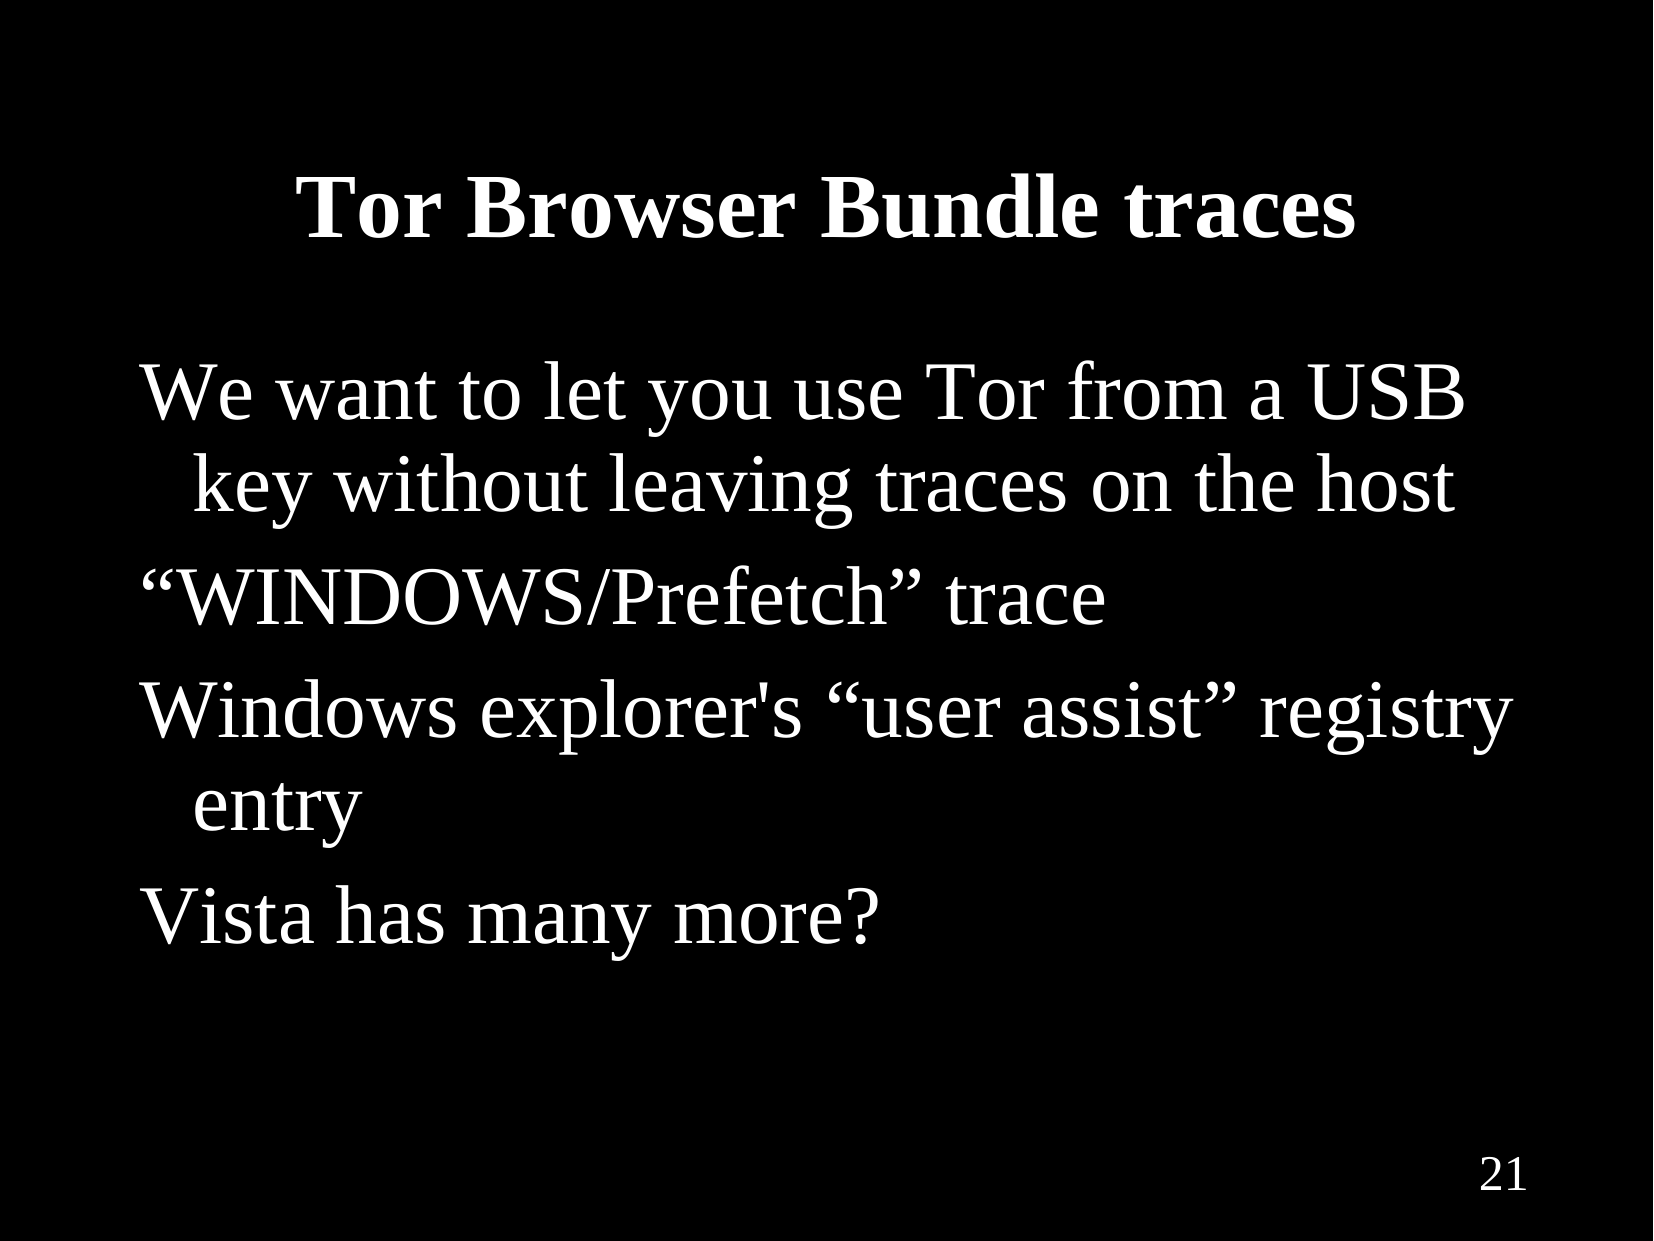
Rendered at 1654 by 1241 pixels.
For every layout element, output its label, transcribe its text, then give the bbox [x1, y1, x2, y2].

title Tor Browser Bundle traces [121, 102, 1534, 311]
list We want to let you use Tor from a USB key without leaving traces on the host “WINDOWS/Prefetch” trace Windows explorer's “user assist” registry entry Vista has many more? [121, 344, 1534, 1127]
